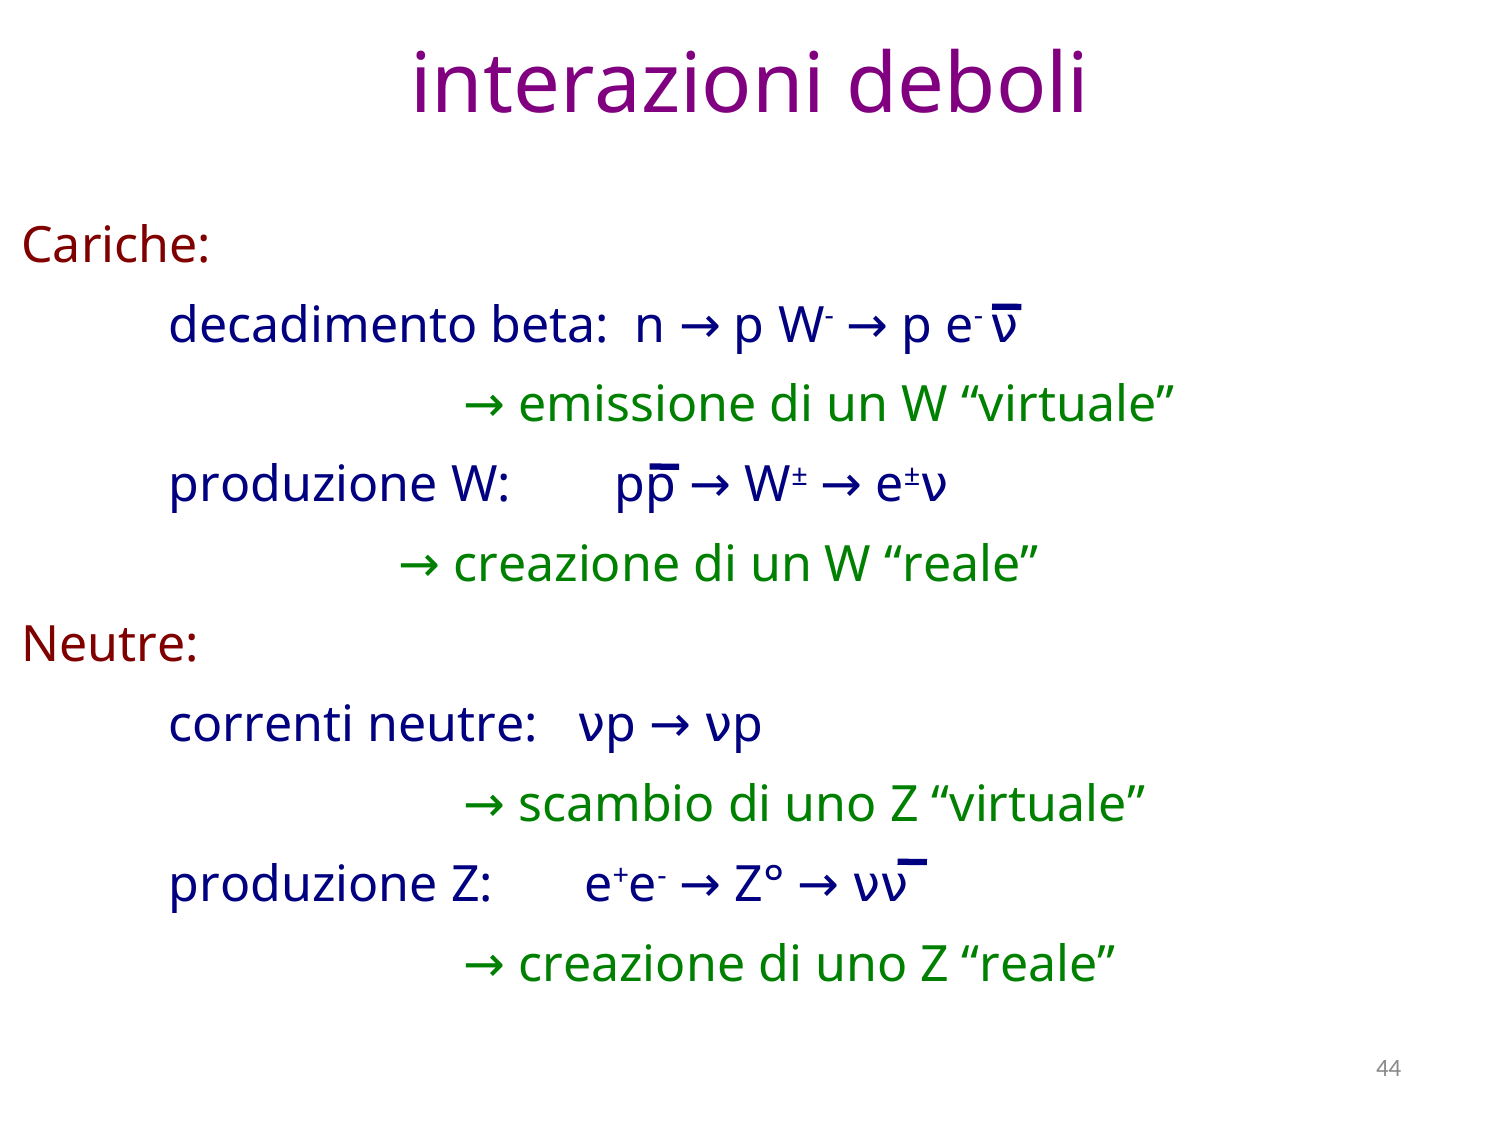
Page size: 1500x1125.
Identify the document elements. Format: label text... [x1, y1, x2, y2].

text_box interazioni deboli [112, 0, 1388, 153]
text_box Cariche: decadimento beta: n → p W- → p e- ν → emissione di un W “virtuale” produzione W: pp → W± → e±ν → creazione di un W “reale” Neutre: correnti neutre: νp → νp → scambio di uno Z “virtuale” produzione Z: e+e- → Z° → νν → creazione di uno Z “reale” [6, 194, 1500, 1064]
text_box <numero> [1074, 1064, 1417, 1095]
